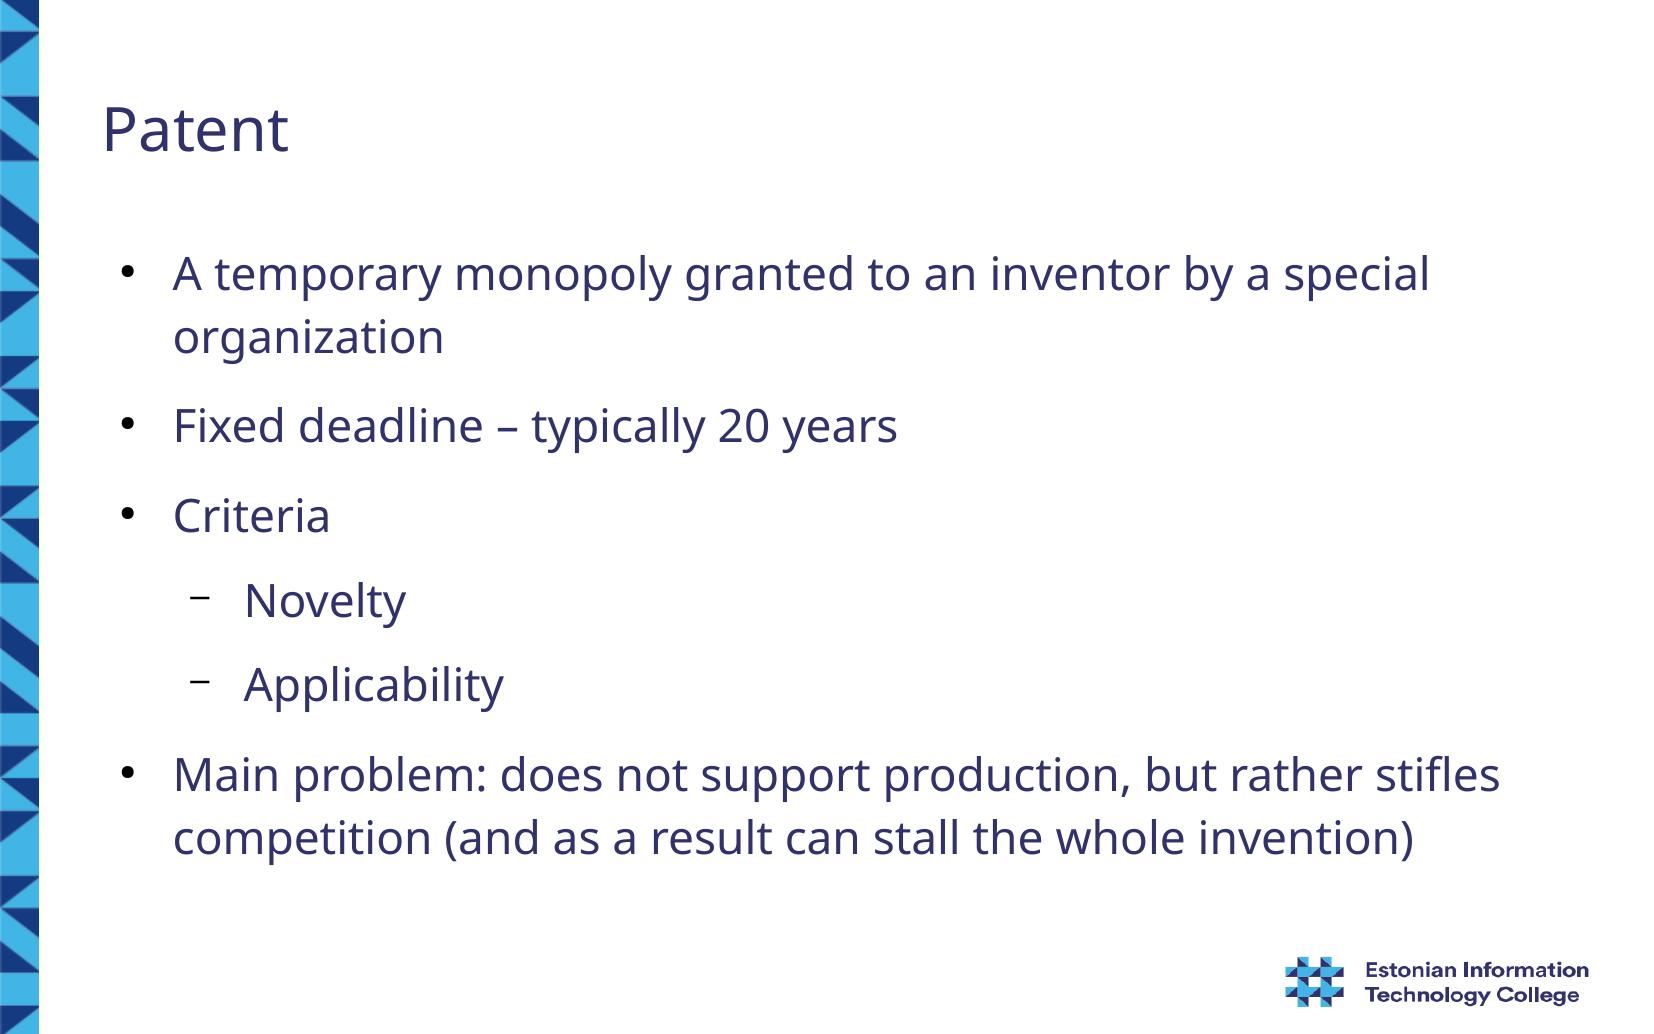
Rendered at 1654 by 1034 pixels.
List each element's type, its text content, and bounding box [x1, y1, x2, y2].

list A temporary monopoly granted to an inventor by a special organization Fixed deadline – typically 20 years Criteria Novelty Applicability Main problem: does not support production, but rather stifles competition (and as a result can stall the whole invention) [101, 241, 1591, 924]
title Patent [101, 41, 1224, 214]
